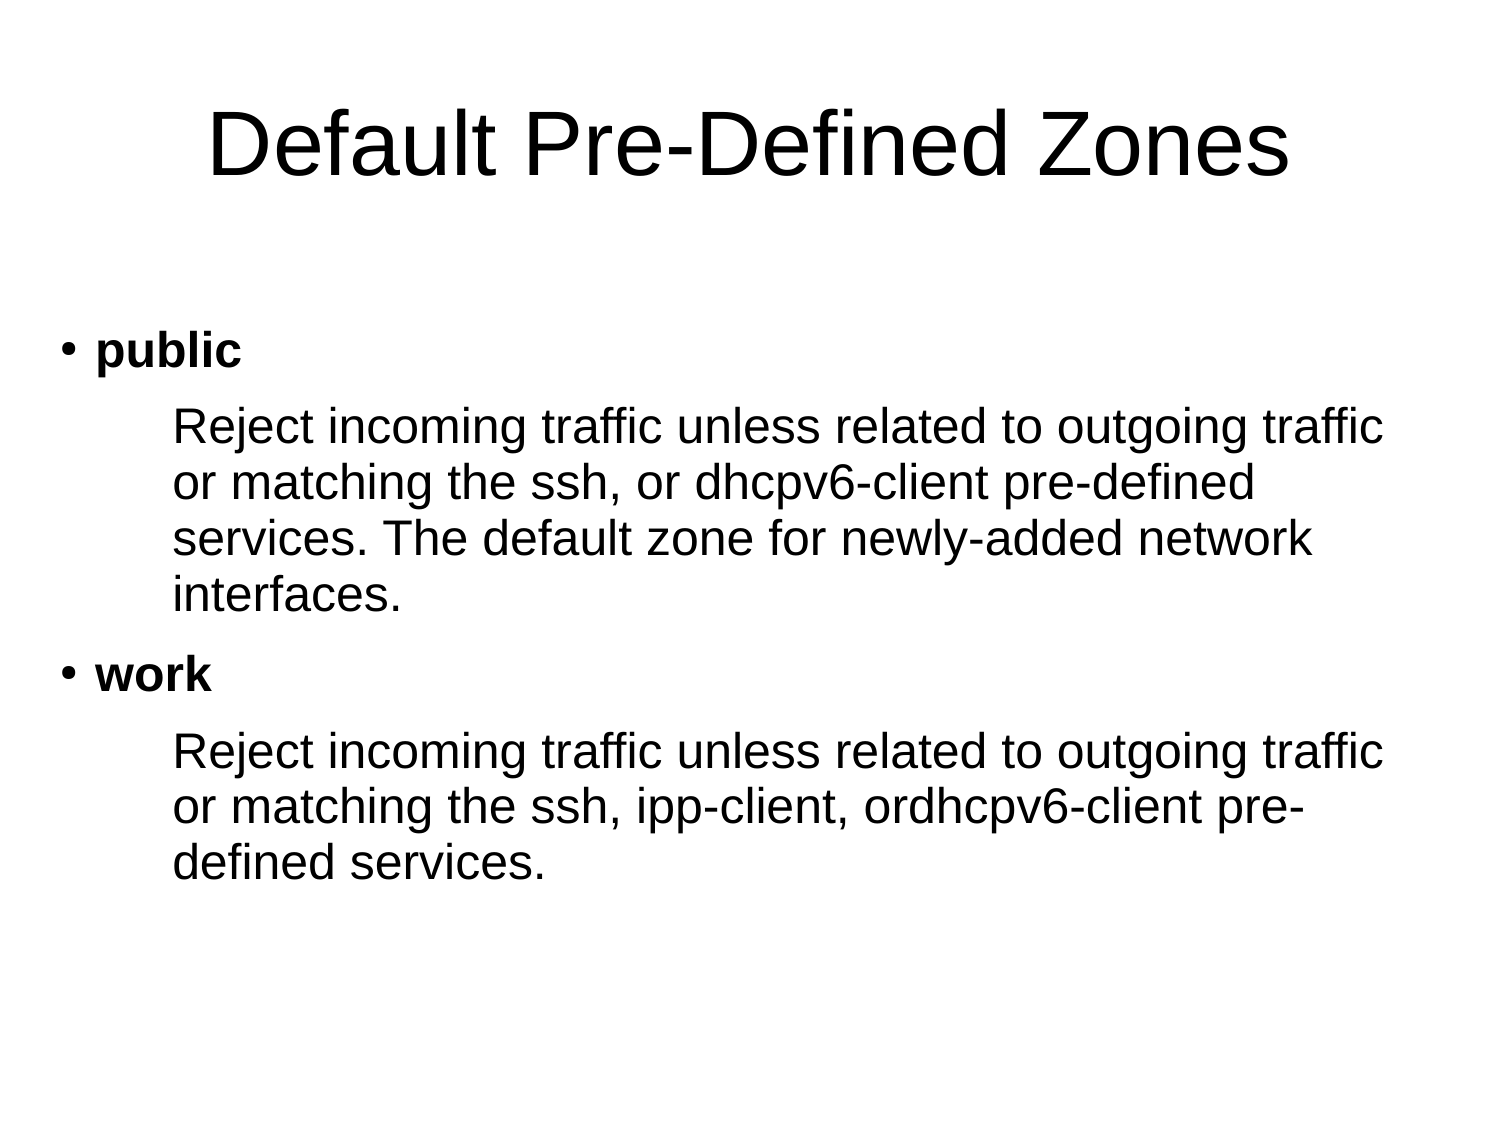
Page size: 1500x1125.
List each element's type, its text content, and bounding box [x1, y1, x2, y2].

title Default Pre-Defined Zones [75, 45, 1425, 233]
text_box public Reject incoming traffic unless related to outgoing traffic or matching the ssh, or dhcpv6-client pre-defined services. The default zone for newly-added network interfaces. work Reject incoming traffic unless related to outgoing traffic or matching the ssh, ipp-client, ordhcpv6-client pre-defined services. [45, 314, 1411, 1096]
